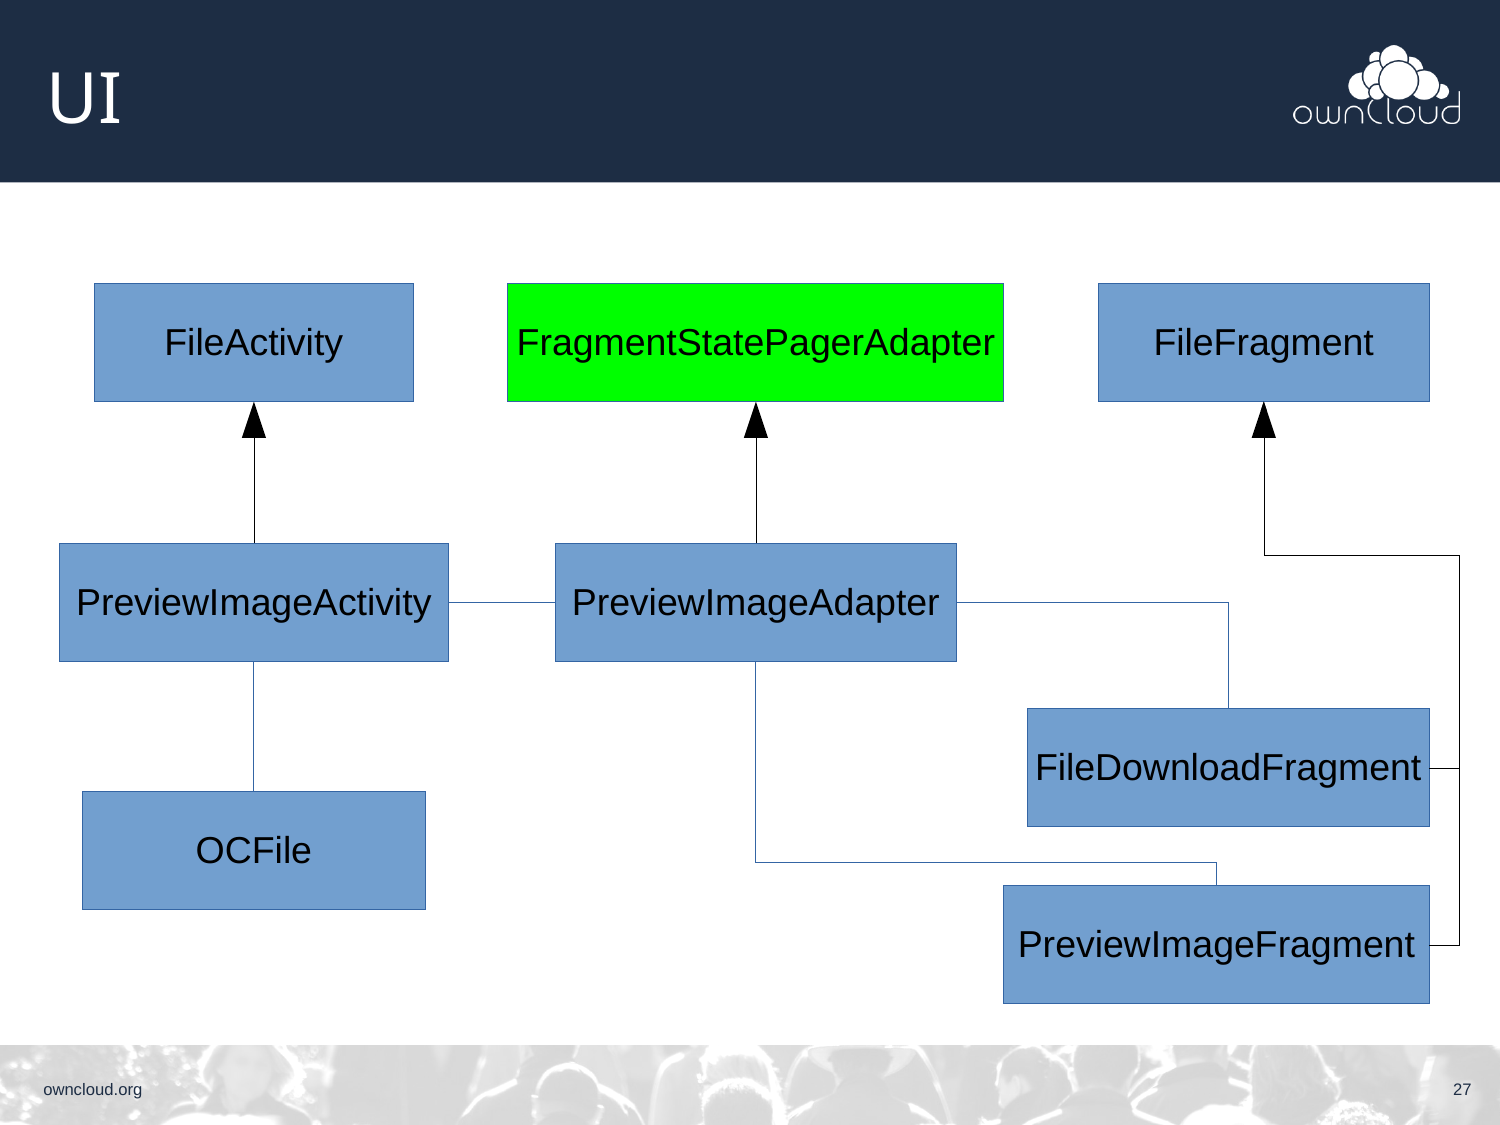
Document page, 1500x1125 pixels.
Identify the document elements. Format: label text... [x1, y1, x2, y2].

text_box PreviewImageActivity [59, 543, 449, 662]
text_box FileFragment [1098, 283, 1430, 402]
picture [0, 1045, 1500, 1125]
text_box PreviewImageAdapter [555, 543, 957, 662]
text_box FileDownloadFragment [1027, 708, 1430, 827]
picture [1293, 45, 1460, 124]
text_box OCFile [82, 791, 426, 910]
title UI [46, 5, 1258, 187]
text_box PreviewImageFragment [1003, 885, 1430, 1004]
text_box FragmentStatePagerAdapter [507, 283, 1004, 402]
text_box FileActivity [94, 283, 414, 402]
